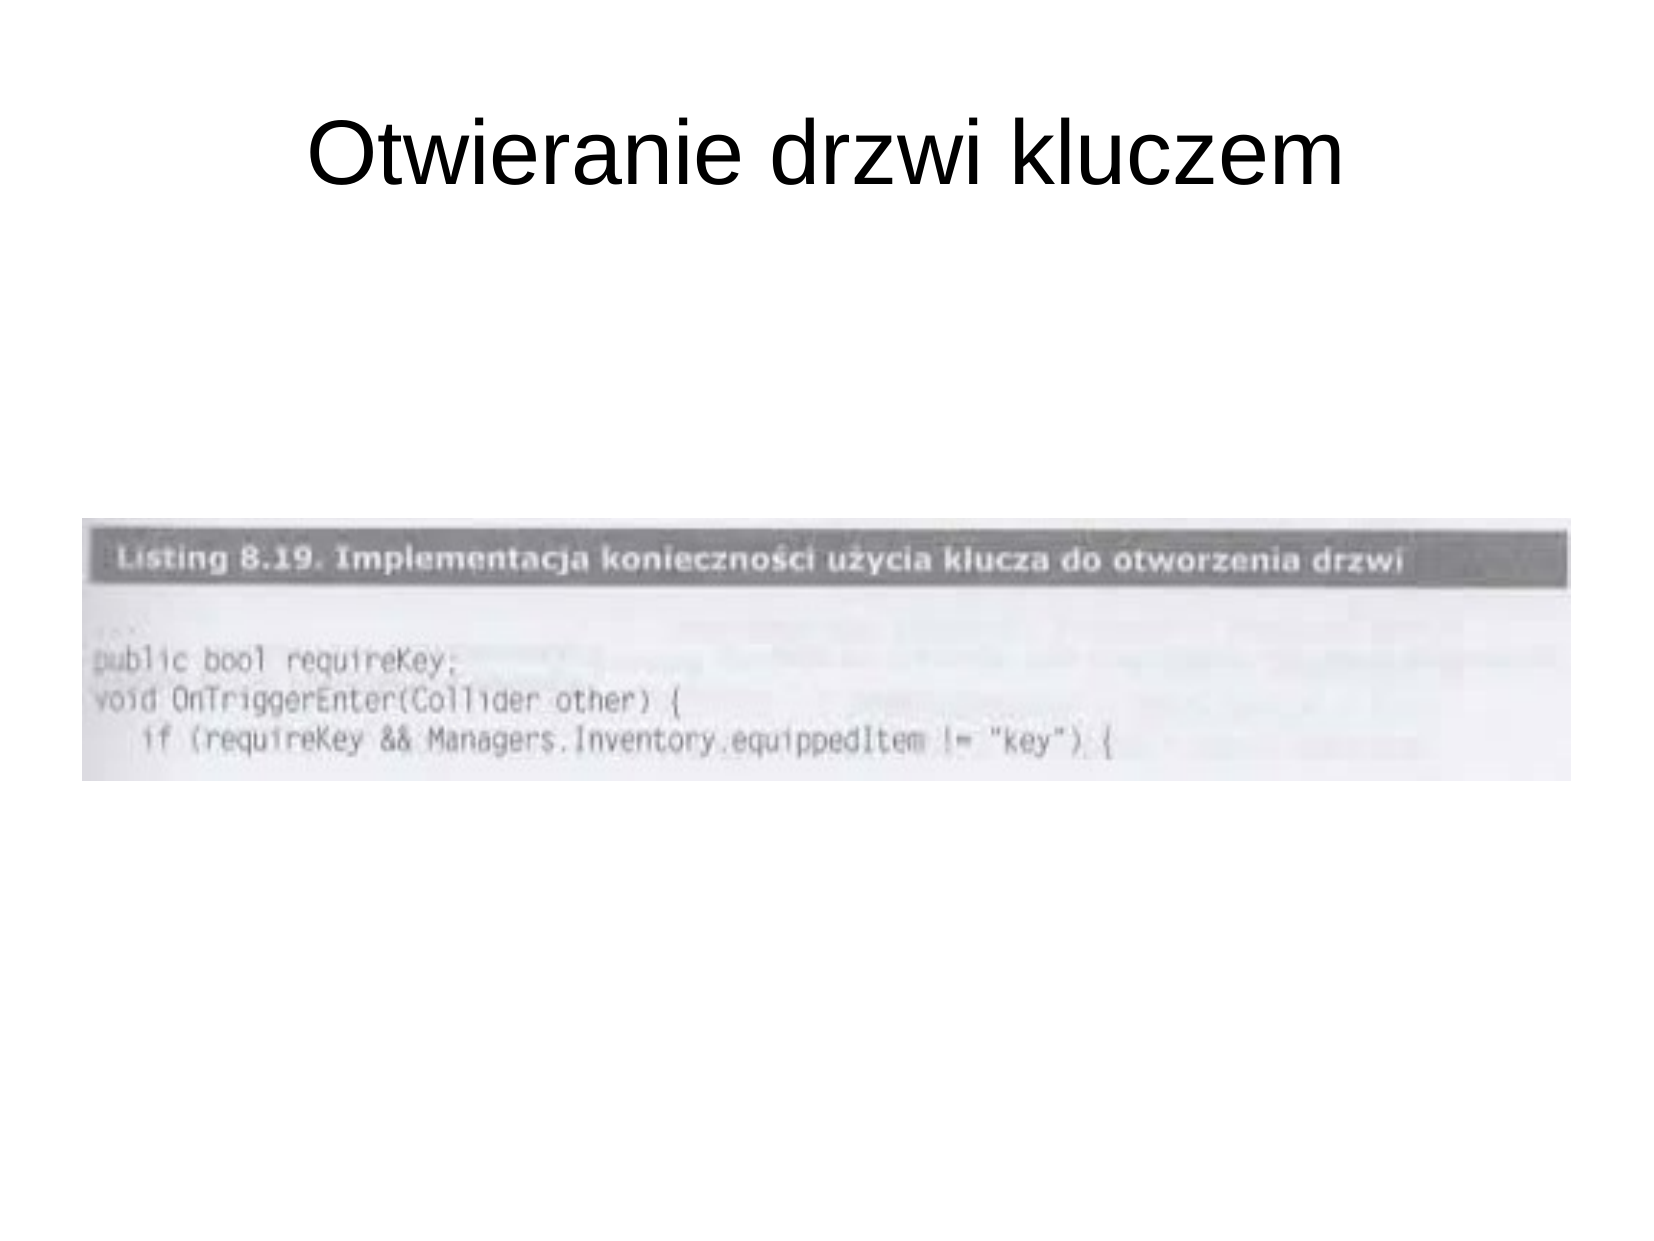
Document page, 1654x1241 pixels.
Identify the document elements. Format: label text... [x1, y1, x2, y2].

picture [82, 518, 1571, 781]
title Otwieranie drzwi kluczem [82, 49, 1571, 257]
